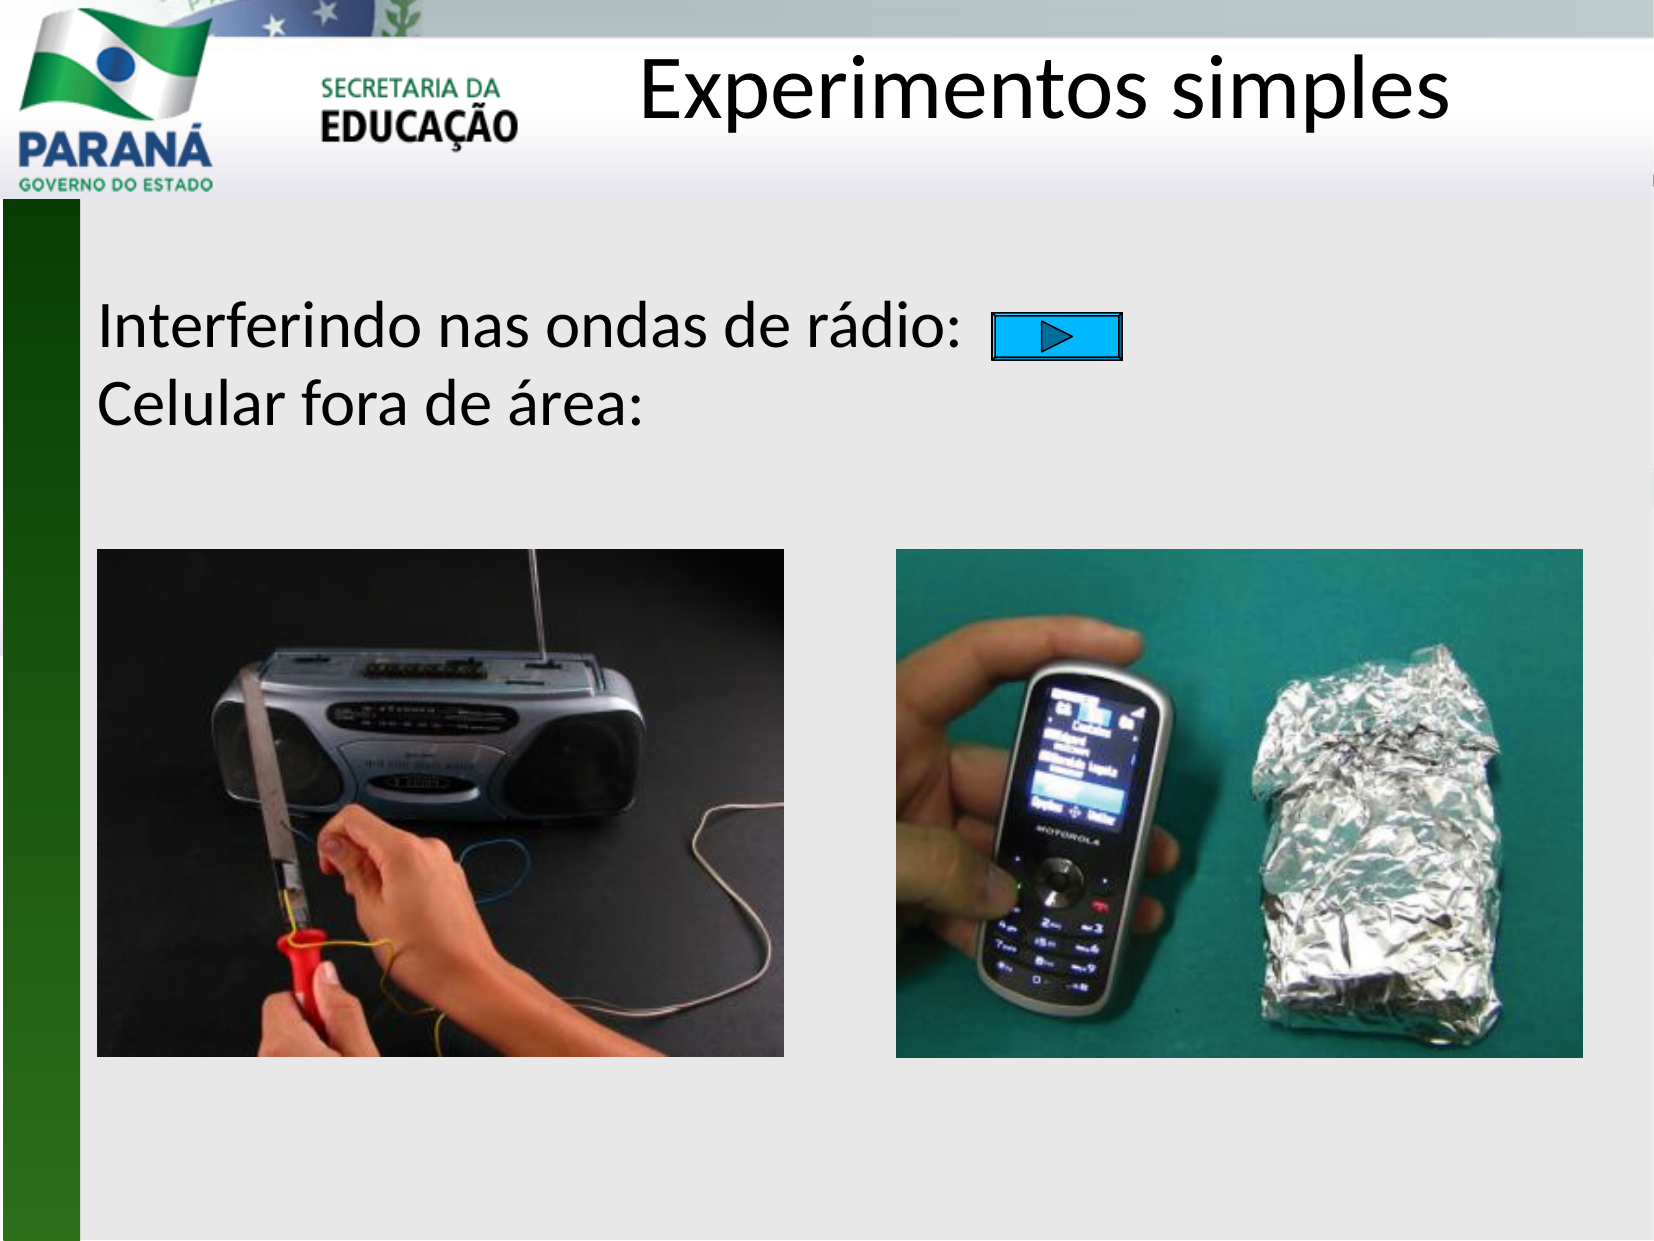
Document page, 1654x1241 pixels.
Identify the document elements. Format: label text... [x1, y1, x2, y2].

list Interferindo nas ondas de rádio: Celular fora de área: [82, 290, 1568, 514]
picture [896, 549, 1583, 1058]
text_box [993, 312, 1123, 361]
picture [0, 0, 1654, 199]
title Experimentos simples [531, 42, 1560, 263]
picture [97, 549, 784, 1058]
